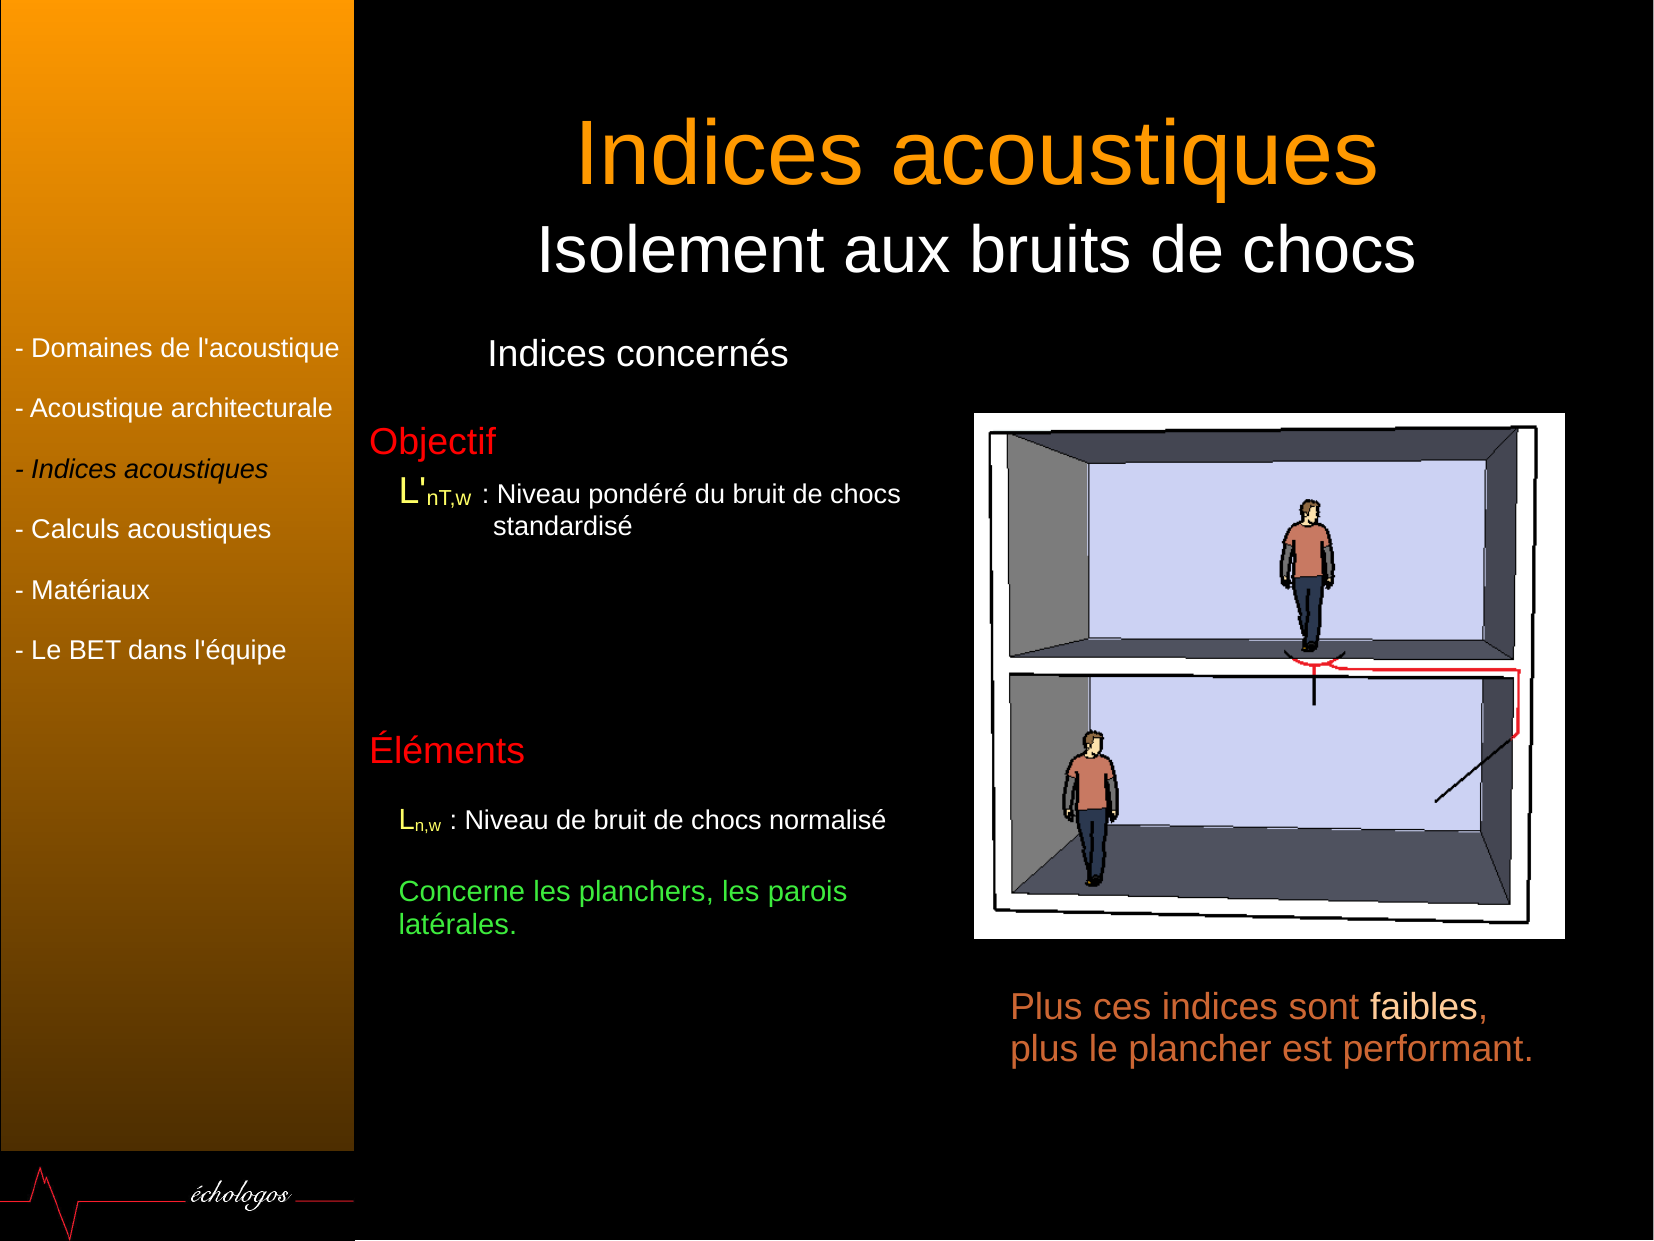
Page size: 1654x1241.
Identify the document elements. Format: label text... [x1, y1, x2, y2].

text_box Concerne les planchers, les parois latérales. [383, 867, 975, 949]
text_box L'nT,w : Niveau pondéré du bruit de chocs standardisé [383, 461, 975, 562]
text_box Plus ces indices sont faibles, plus le plancher est performant. [995, 978, 1576, 1123]
text_box Éléments [354, 722, 916, 780]
title Indices acoustiques [383, 56, 1571, 206]
picture [974, 413, 1565, 939]
text_box - Domaines de l'acoustique - Acoustique architecturale - Indices acoustiques - Calculs acoustiques - Matériaux - Le BET dans l'équipe [0, 325, 355, 755]
text_box Ln,w : Niveau de bruit de chocs normalisé [383, 795, 1004, 853]
text_box Indices concernés [472, 324, 857, 382]
text_box Objectif [354, 413, 562, 471]
text_box Isolement aux bruits de chocs [383, 206, 1571, 294]
picture [0, 1166, 355, 1241]
